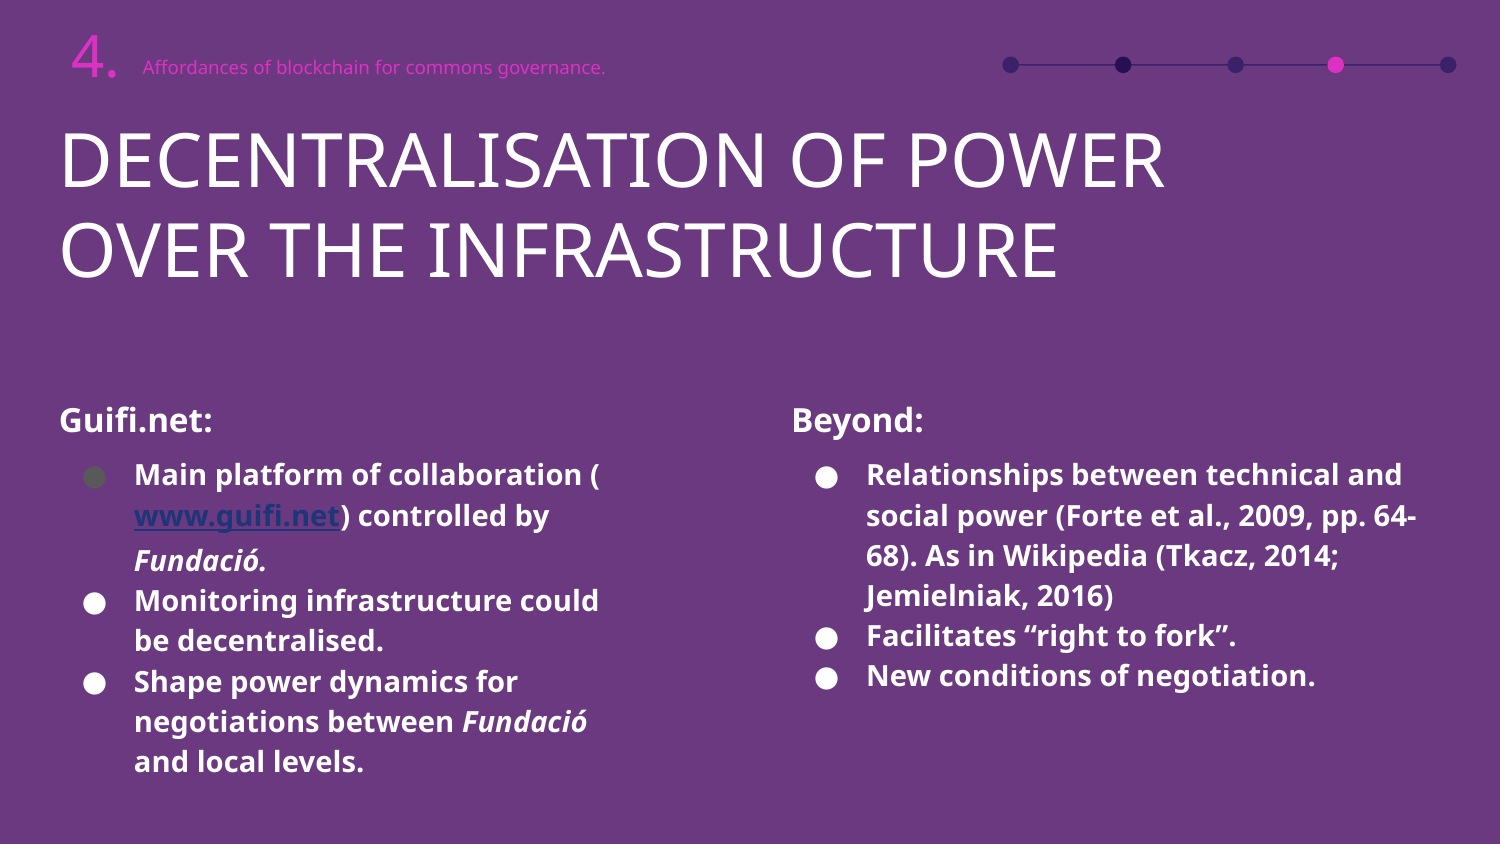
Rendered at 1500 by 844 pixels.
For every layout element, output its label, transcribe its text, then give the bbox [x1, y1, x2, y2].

text_box [1439, 56, 1457, 74]
text_box [1114, 56, 1132, 74]
text_box Affordances of blockchain for commons governance. [127, 40, 987, 89]
text_box [1327, 56, 1345, 74]
text_box 4. [56, 4, 165, 111]
list Beyond: Relationships between technical and social power (Forte et al., 2009, pp. 64-68). As in Wikipedia (Tkacz, 2014; Jemielniak, 2016) Facilitates “right to fork”. New conditions of negotiation. [775, 378, 1462, 844]
list Guifi.net: Main platform of collaboration (www.guifi.net) controlled by Fundació. Monitoring infrastructure could be decentralised. Shape power dynamics for negotiations between Fundació and local levels. [43, 378, 657, 839]
text_box DECENTRALISATION OF POWER OVER THE INFRASTRUCTURE [43, 97, 1391, 211]
text_box [1002, 56, 1019, 74]
text_box [1227, 56, 1244, 74]
